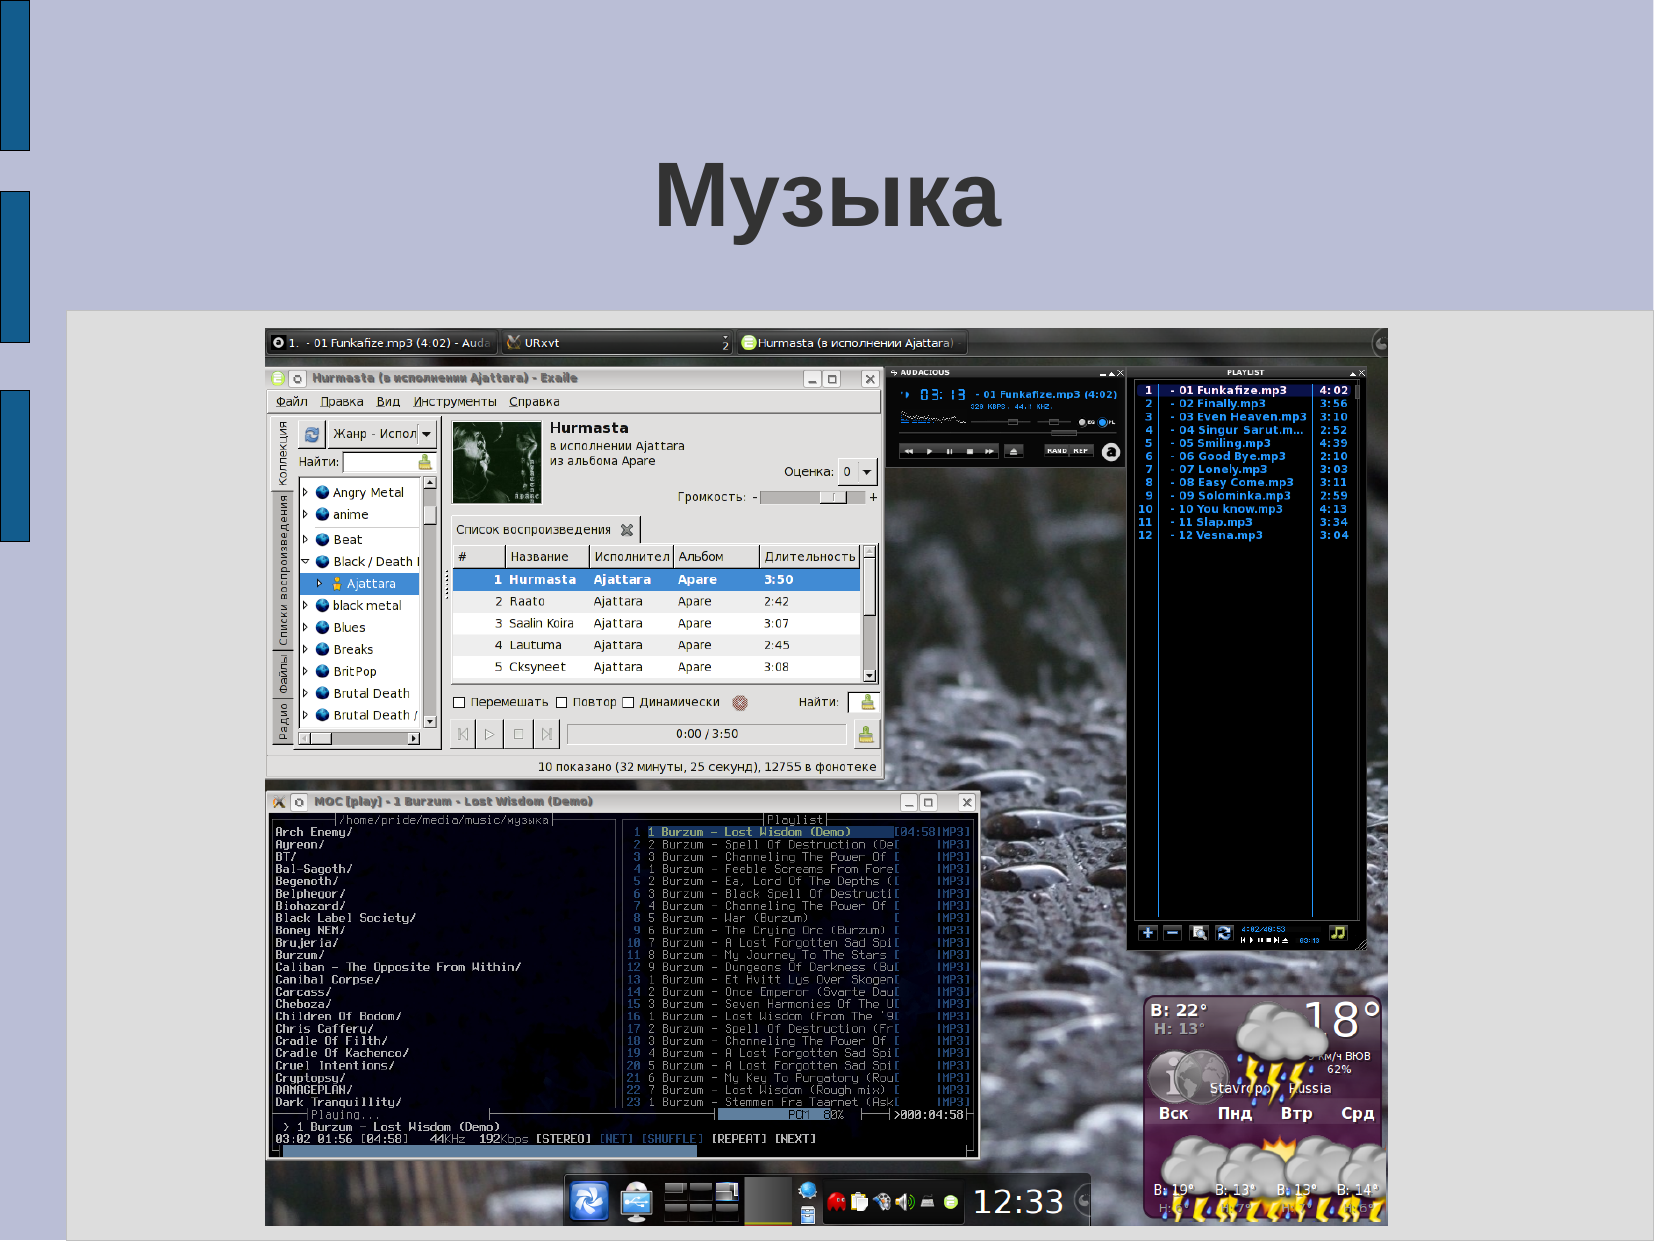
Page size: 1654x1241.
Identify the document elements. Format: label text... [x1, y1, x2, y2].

picture [265, 328, 1388, 1226]
title Музыка [121, 98, 1534, 291]
